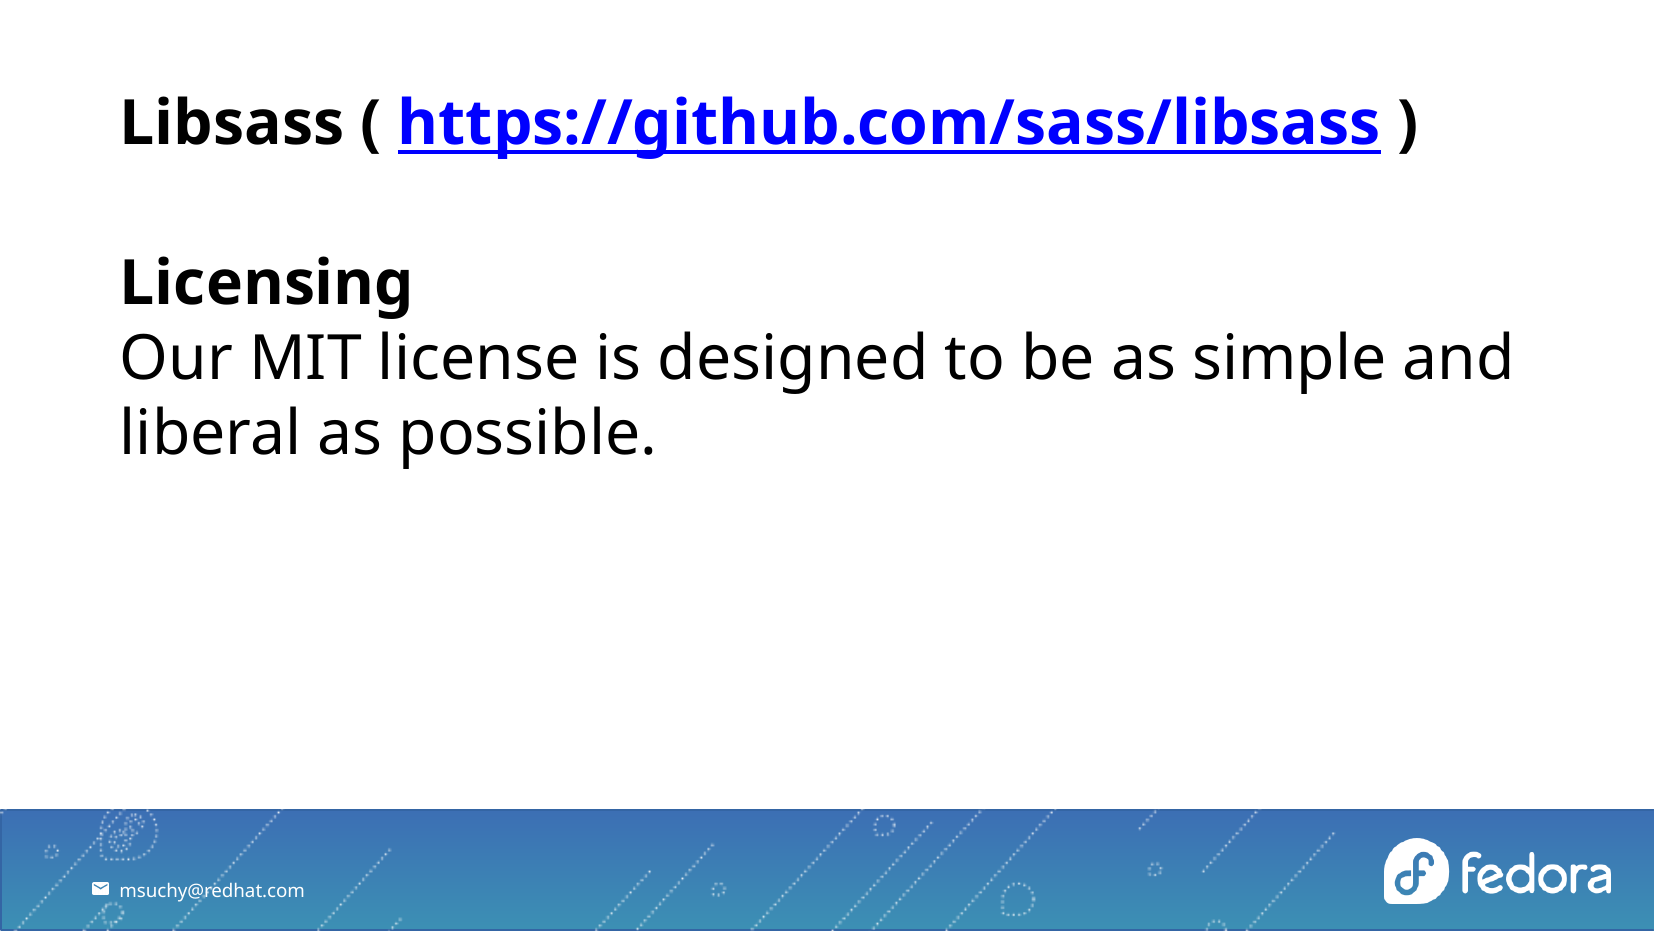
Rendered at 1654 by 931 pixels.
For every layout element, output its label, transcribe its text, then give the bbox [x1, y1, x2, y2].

picture [0, 484, 1374, 931]
picture [1384, 838, 1611, 904]
text_box Libsass ( https://github.com/sass/libsass ) Licensing Our MIT license is designed to be as simple and liberal as possible. [104, 75, 1620, 792]
